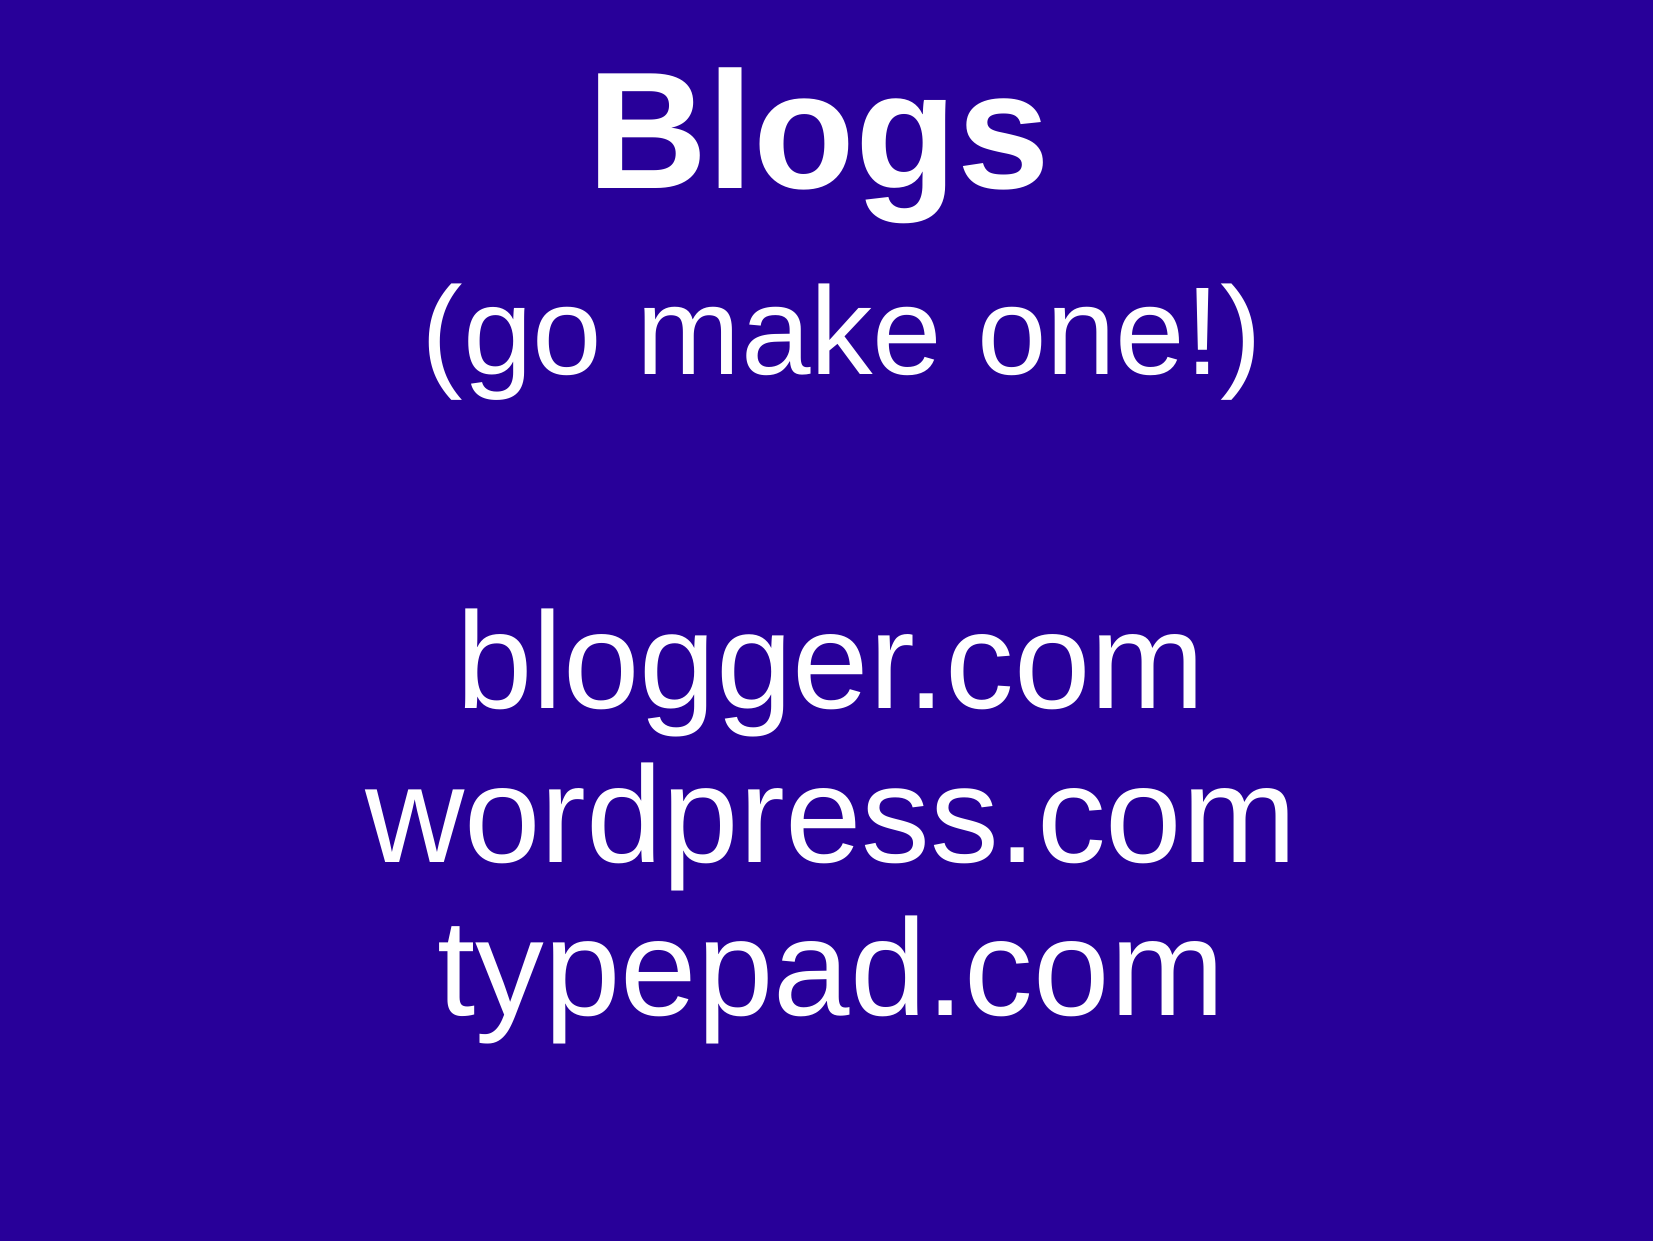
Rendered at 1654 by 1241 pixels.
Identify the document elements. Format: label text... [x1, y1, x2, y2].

title Blogs (go make one!) [75, 37, 1563, 411]
subtitle blogger.com wordpress.com typepad.com [87, 412, 1576, 1217]
